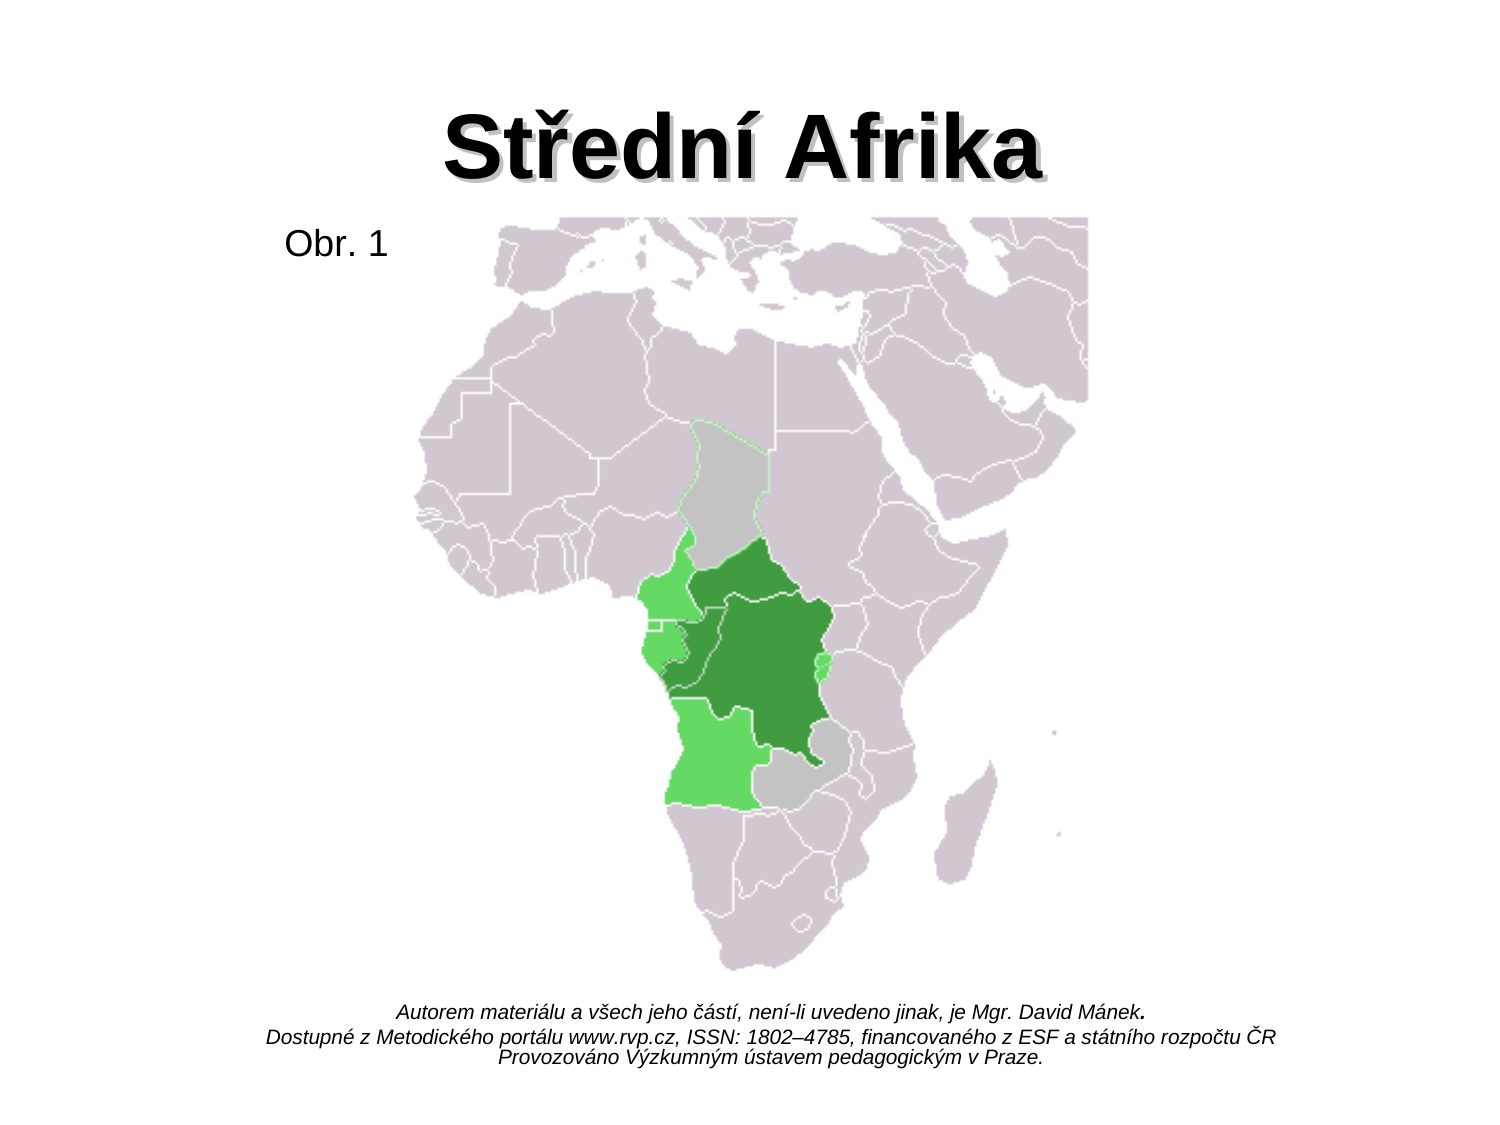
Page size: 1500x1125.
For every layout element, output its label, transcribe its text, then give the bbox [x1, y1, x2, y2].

text_box Autorem materiálu a všech jeho částí, není-li uvedeno jinak, je Mgr. David Mánek. Dostupné z Metodického portálu www.rvp.cz, ISSN: 1802–4785, financovaného z ESF a státního rozpočtu ČR Provozováno Výzkumným ústavem pedagogickým v Praze. [246, 996, 1297, 1090]
title Střední Afrika [105, 46, 1381, 237]
text_box Obr. 1 [269, 210, 398, 272]
picture [398, 199, 1137, 988]
